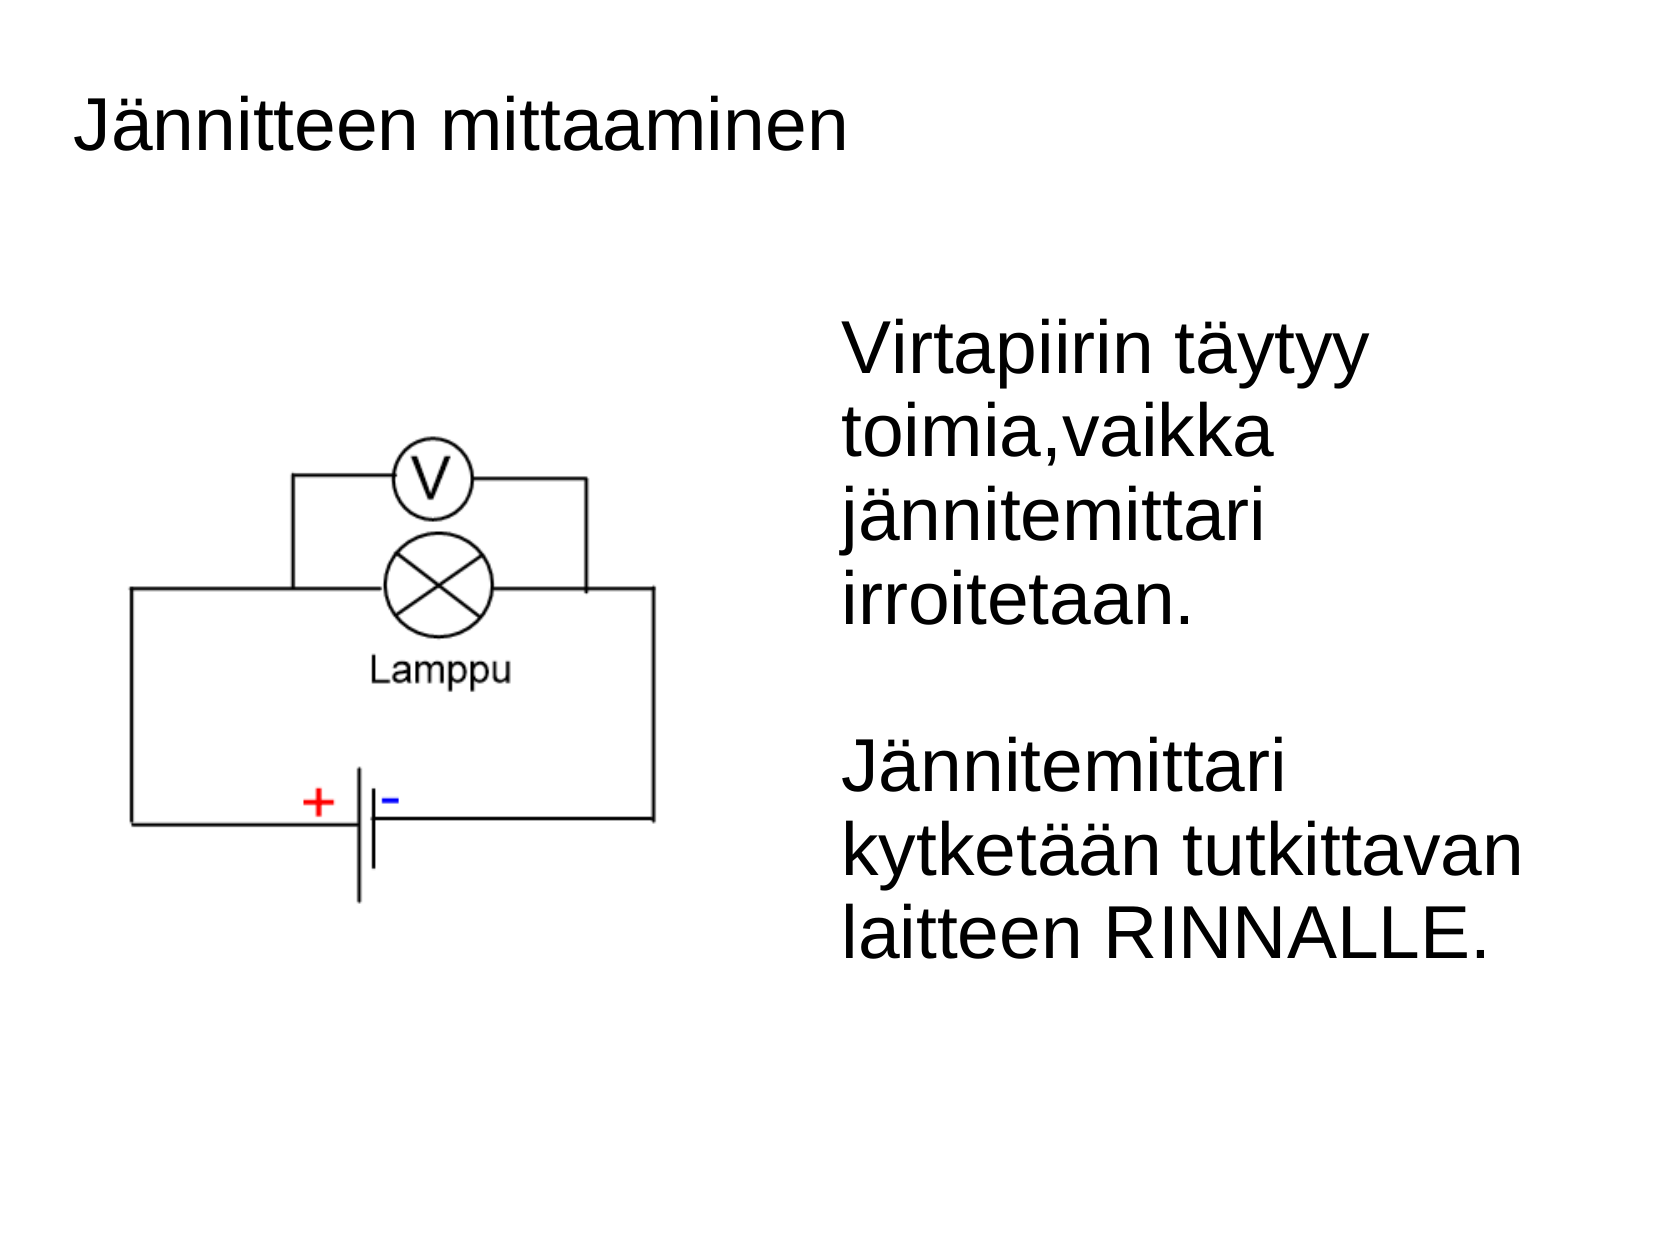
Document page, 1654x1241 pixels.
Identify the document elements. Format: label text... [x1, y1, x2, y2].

text_box Jännitteen mittaaminen [59, 70, 1335, 338]
picture [70, 305, 723, 969]
text_box Virtapiirin täytyy toimia,vaikka jännitemittari irroitetaan. Jännitemittari kytketään tutkittavan laitteen RINNALLE. [826, 295, 1607, 579]
